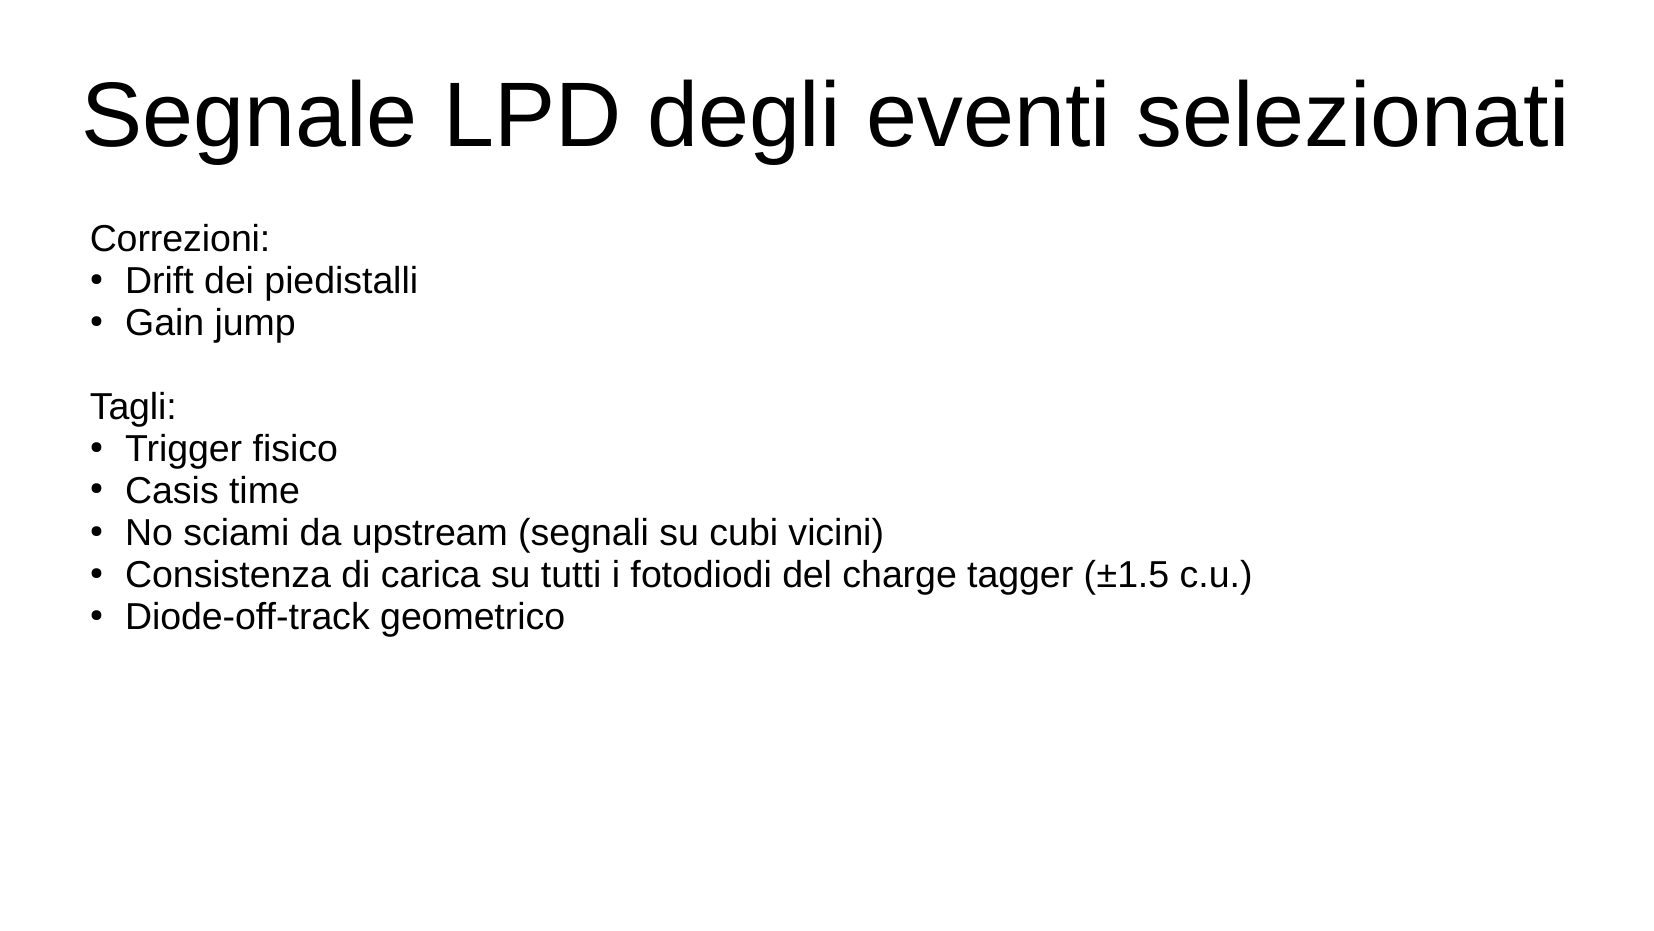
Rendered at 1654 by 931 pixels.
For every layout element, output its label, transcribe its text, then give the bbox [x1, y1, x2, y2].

text_box Correzioni: Drift dei piedistalli Gain jump Tagli: Trigger fisico Casis time No sciami da upstream (segnali su cubi vicini) Consistenza di carica su tutti i fotodiodi del charge tagger (±1.5 c.u.) Diode-off-track geometrico [75, 210, 1321, 721]
title Segnale LPD degli eventi selezionati [48, 12, 1605, 218]
